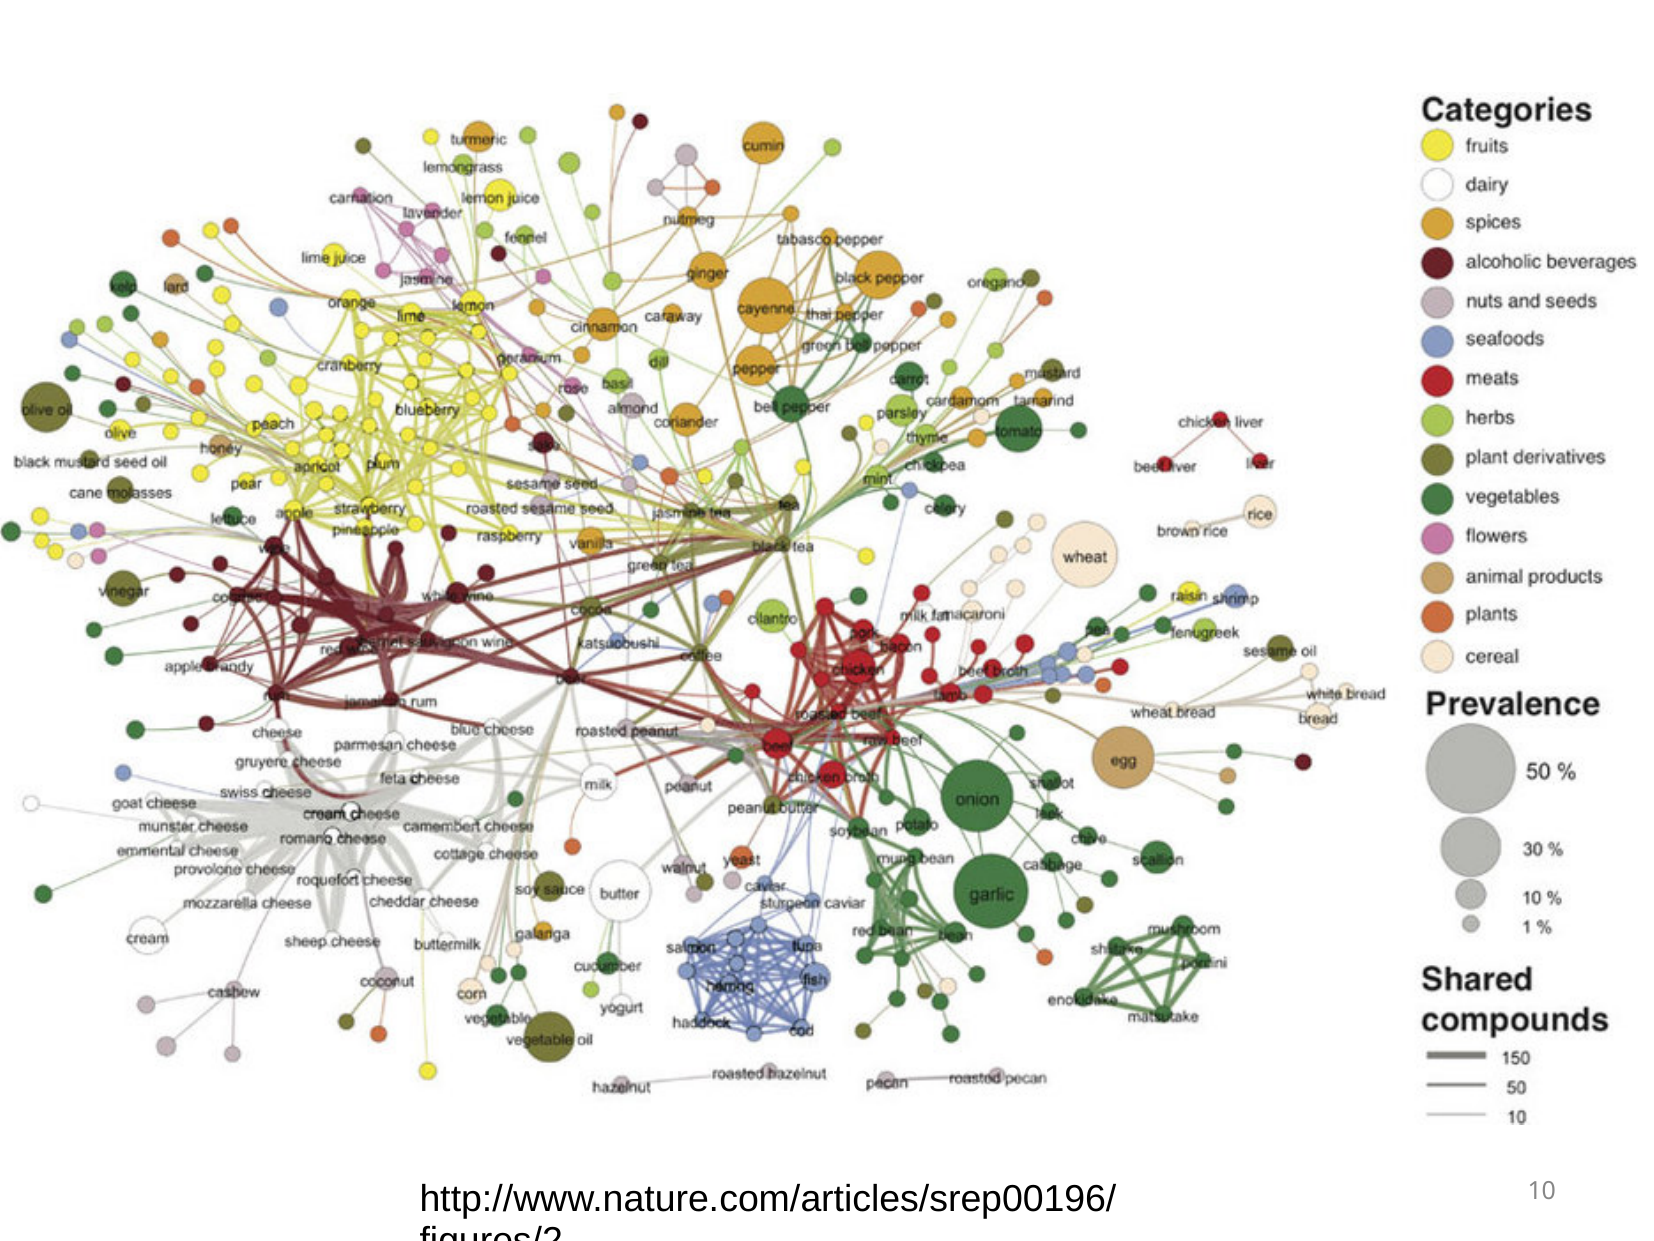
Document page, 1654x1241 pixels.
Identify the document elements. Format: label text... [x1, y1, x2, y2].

picture [0, 92, 1638, 1126]
text_box http://www.nature.com/articles/srep00196/figures/2 [404, 1170, 1276, 1227]
